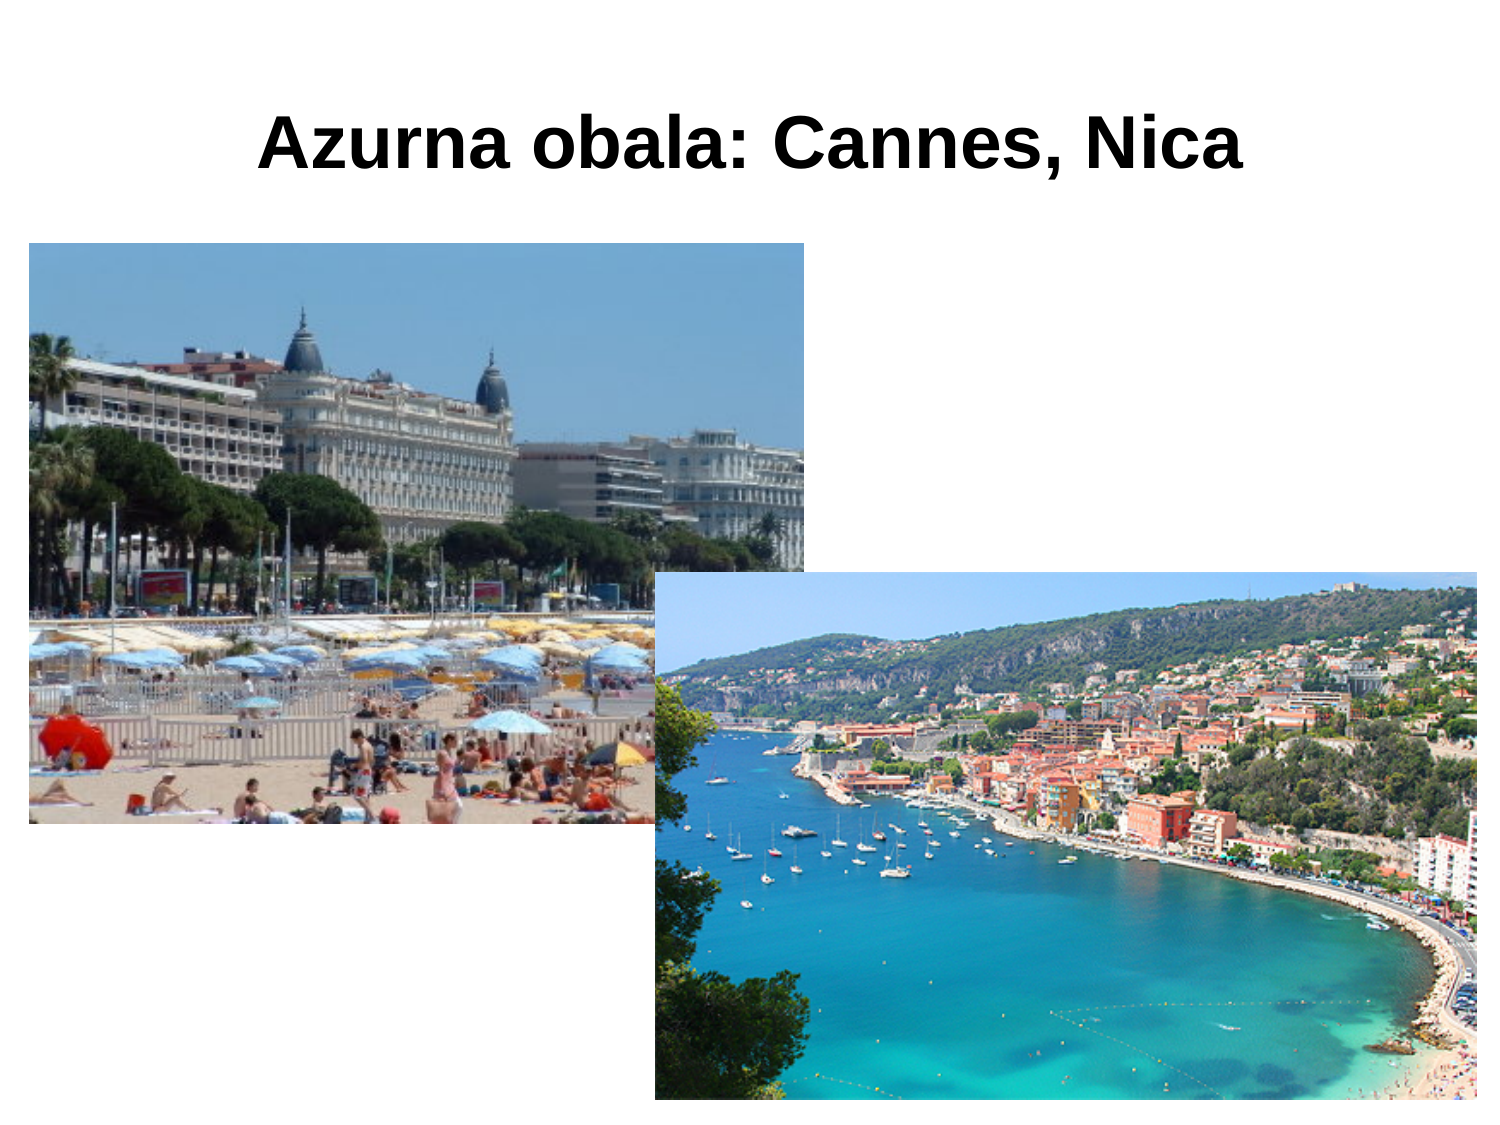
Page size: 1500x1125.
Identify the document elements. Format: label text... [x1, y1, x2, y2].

picture [29, 243, 1477, 1100]
title Azurna obala: Cannes, Nica [75, 45, 1426, 233]
